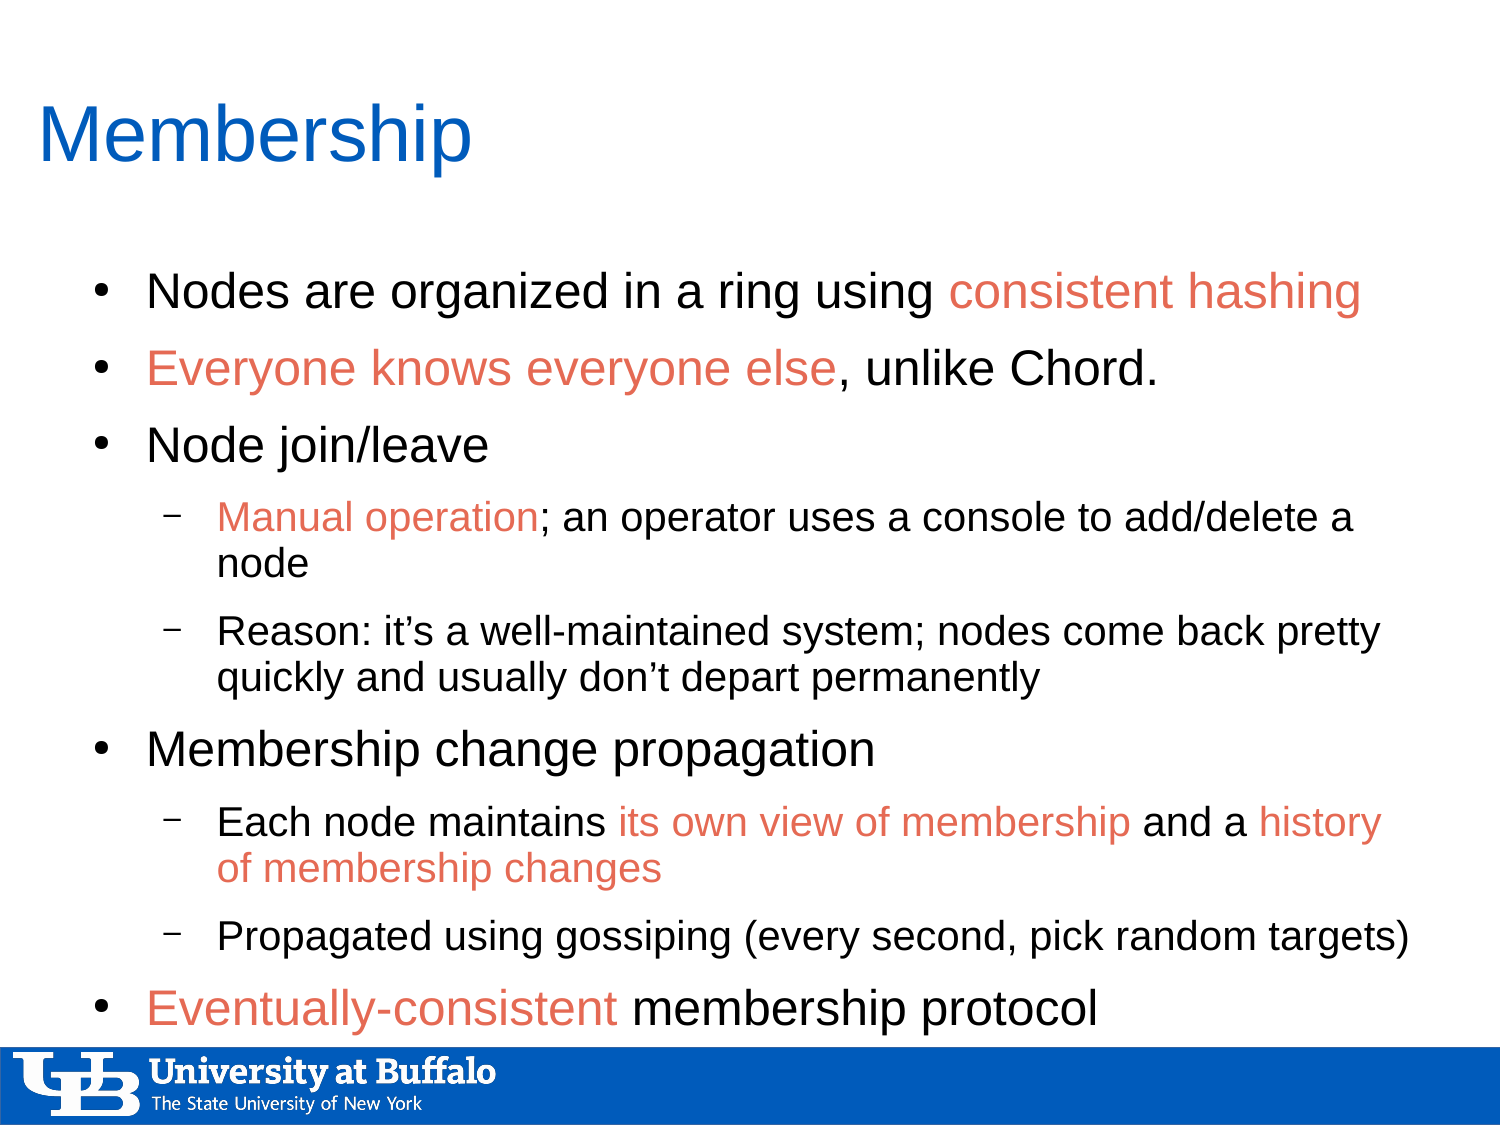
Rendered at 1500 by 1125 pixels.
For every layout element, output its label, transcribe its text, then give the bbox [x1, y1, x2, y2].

picture [13, 1052, 496, 1116]
list Nodes are organized in a ring using consistent hashing Everyone knows everyone else, unlike Chord. Node join/leave Manual operation; an operator uses a console to add/delete a node Reason: it’s a well-maintained system; nodes come back pretty quickly and usually don’t depart permanently Membership change propagation Each node maintains its own view of membership and a history of membership changes Propagated using gossiping (every second, pick random targets) Eventually-consistent membership protocol [75, 263, 1425, 916]
title Membership [37, 40, 1388, 228]
